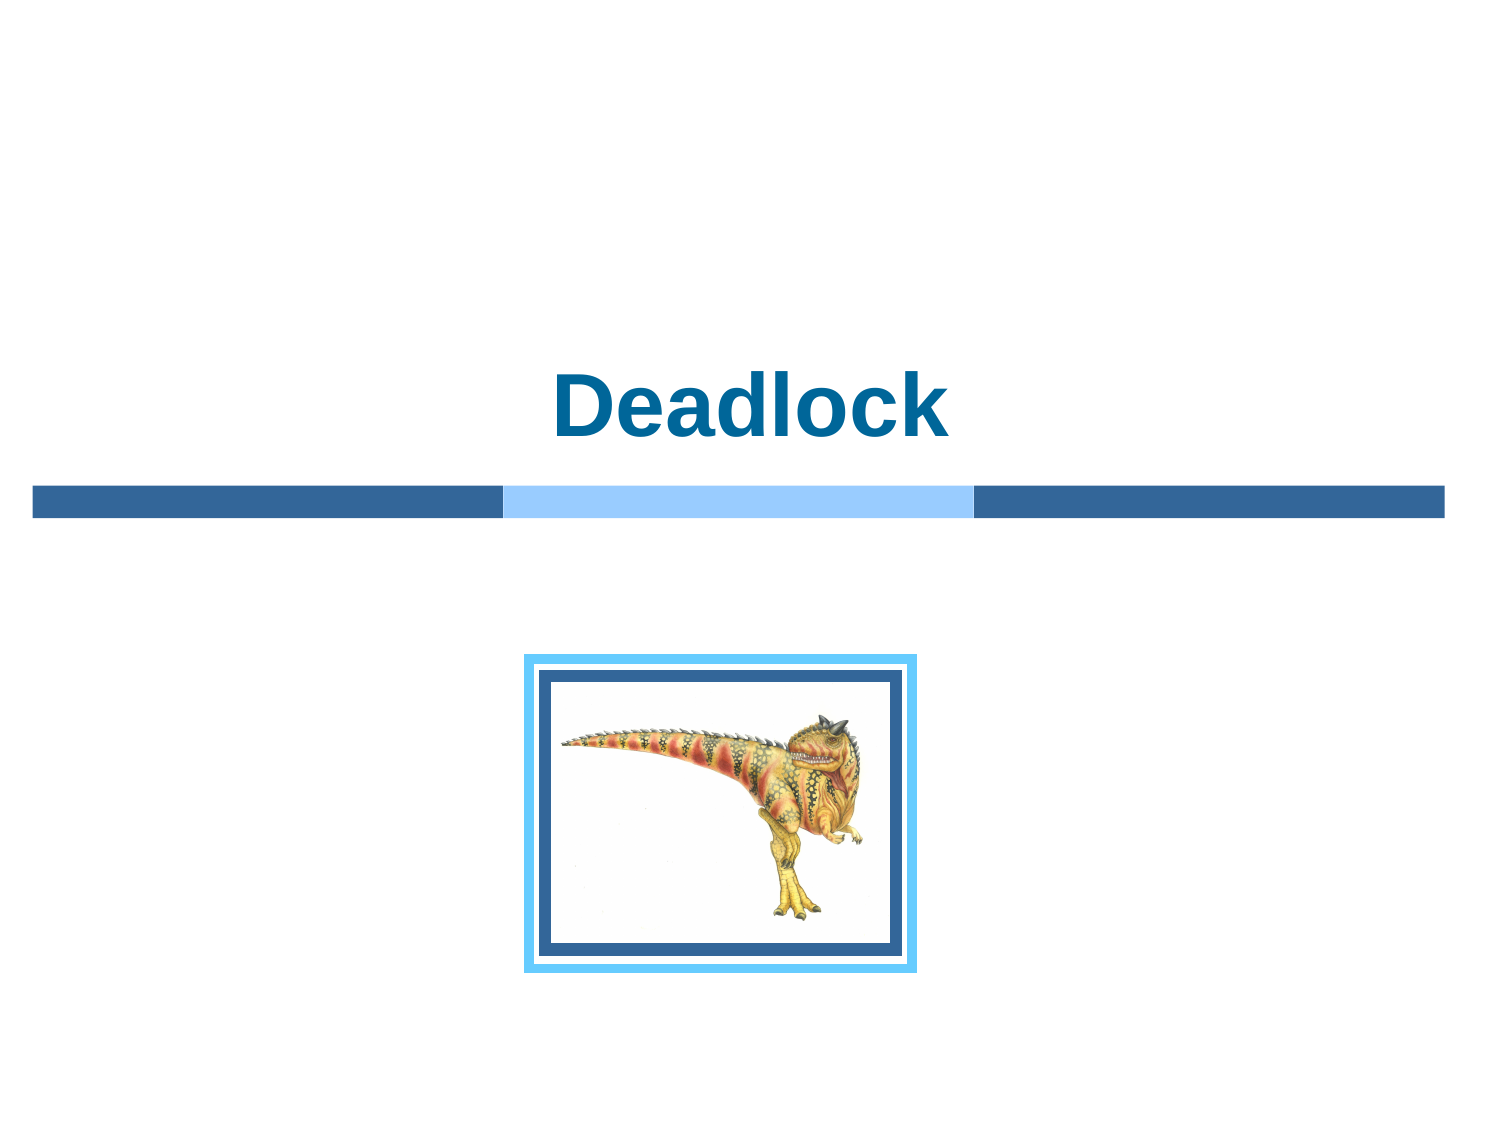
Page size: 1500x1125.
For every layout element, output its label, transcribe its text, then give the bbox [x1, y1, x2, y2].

picture [551, 682, 890, 943]
text_box Deadlock [112, 112, 1388, 462]
